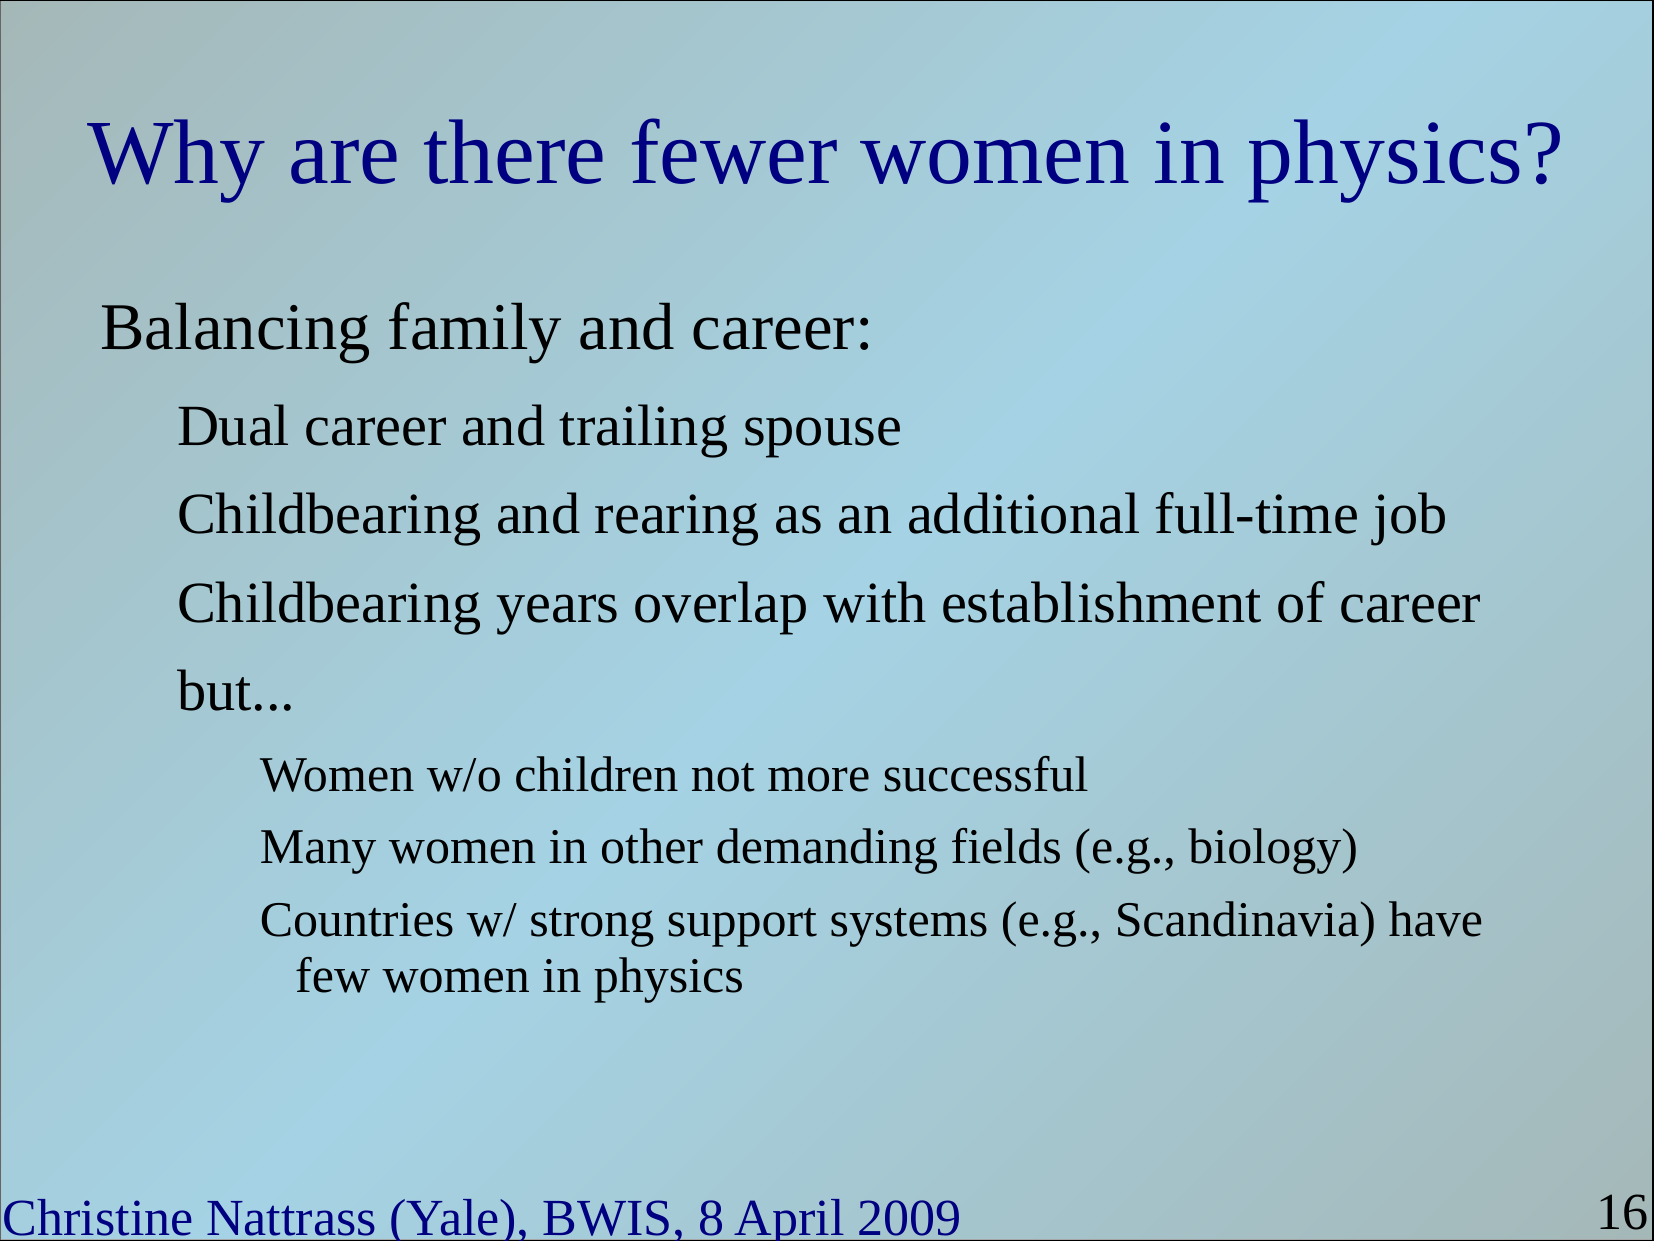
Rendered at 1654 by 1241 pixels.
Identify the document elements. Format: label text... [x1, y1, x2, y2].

list Balancing family and career: Dual career and trailing spouse Childbearing and rearing as an additional full-time job Childbearing years overlap with establishment of career but... Women w/o children not more successful Many women in other demanding fields (e.g., biology) Countries w/ strong support systems (e.g., Scandinavia) have few women in physics [82, 290, 1571, 1094]
title Why are there fewer women in physics? [82, 56, 1571, 250]
